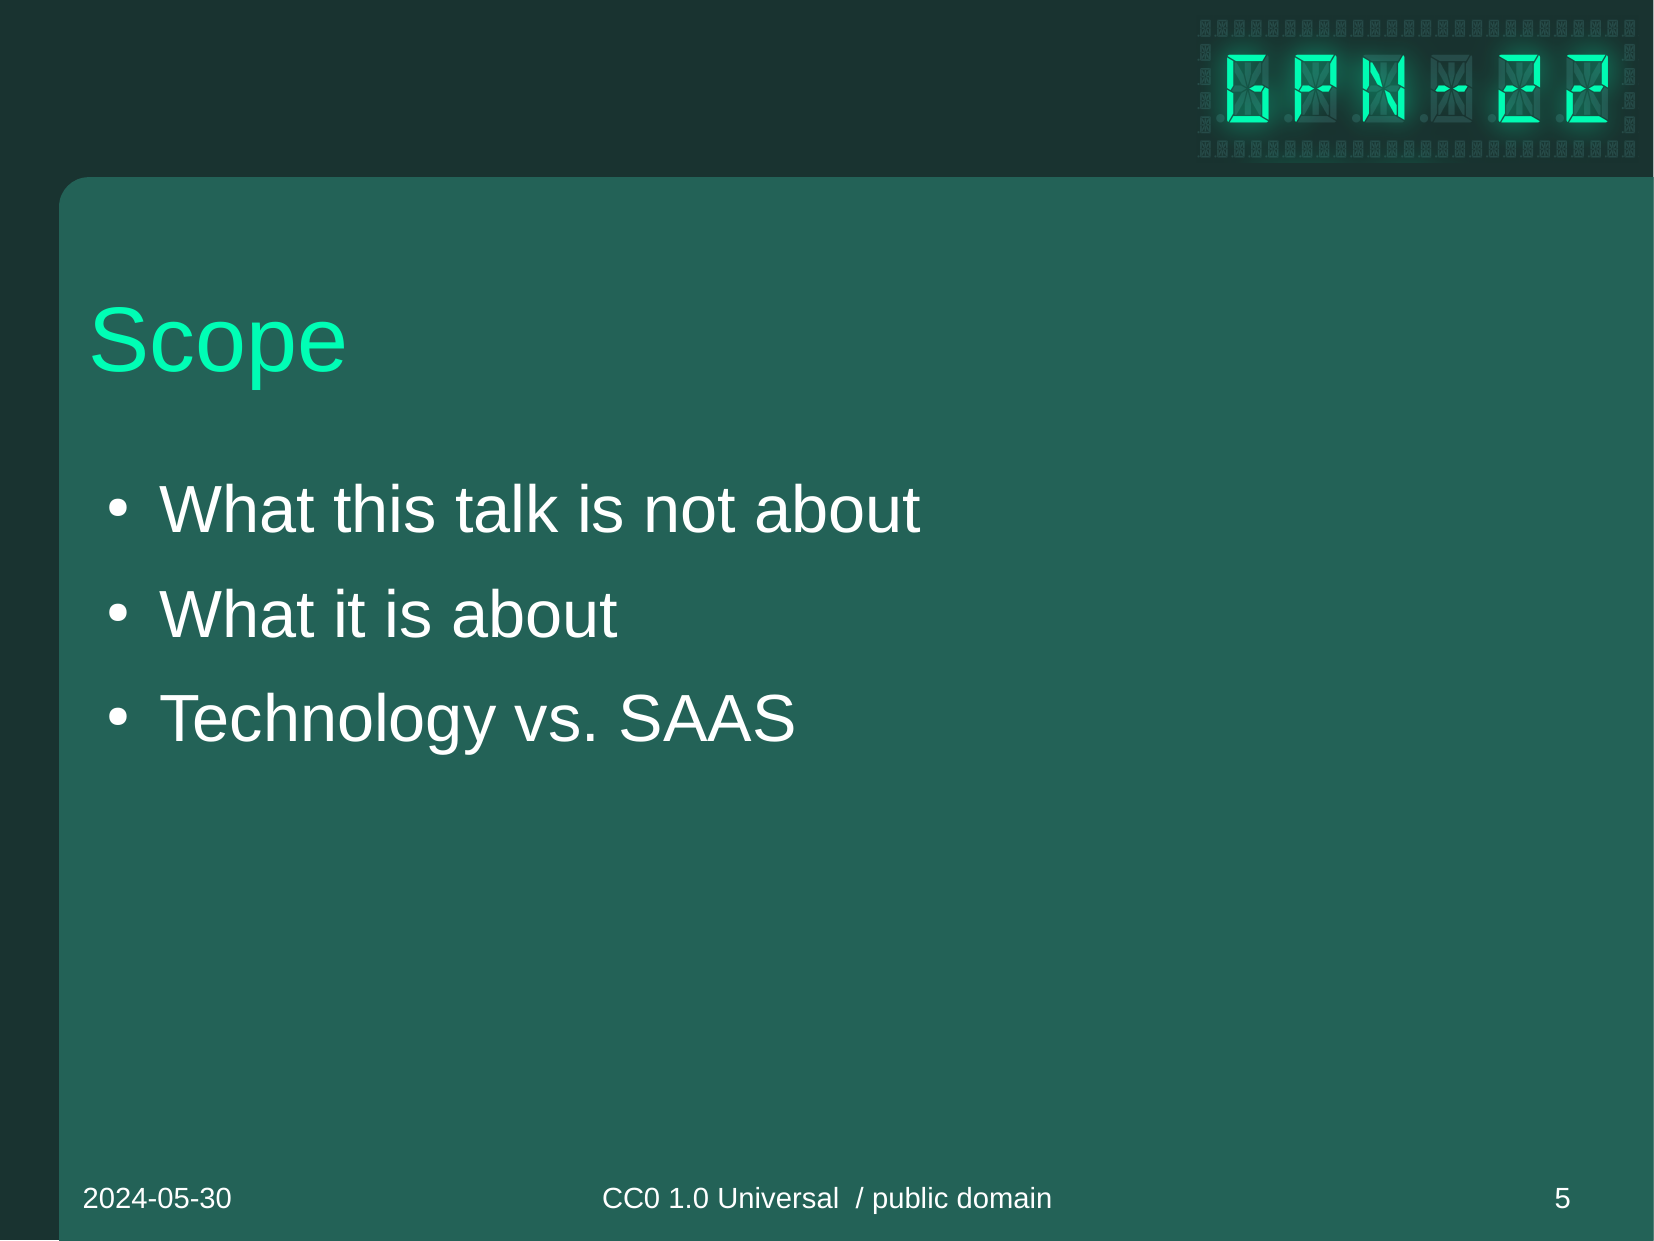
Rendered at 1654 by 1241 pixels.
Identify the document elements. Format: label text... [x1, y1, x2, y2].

title Scope [88, 235, 1577, 443]
picture [1196, 15, 1639, 163]
list What this talk is not about What it is about Technology vs. SAAS [88, 472, 1577, 1192]
